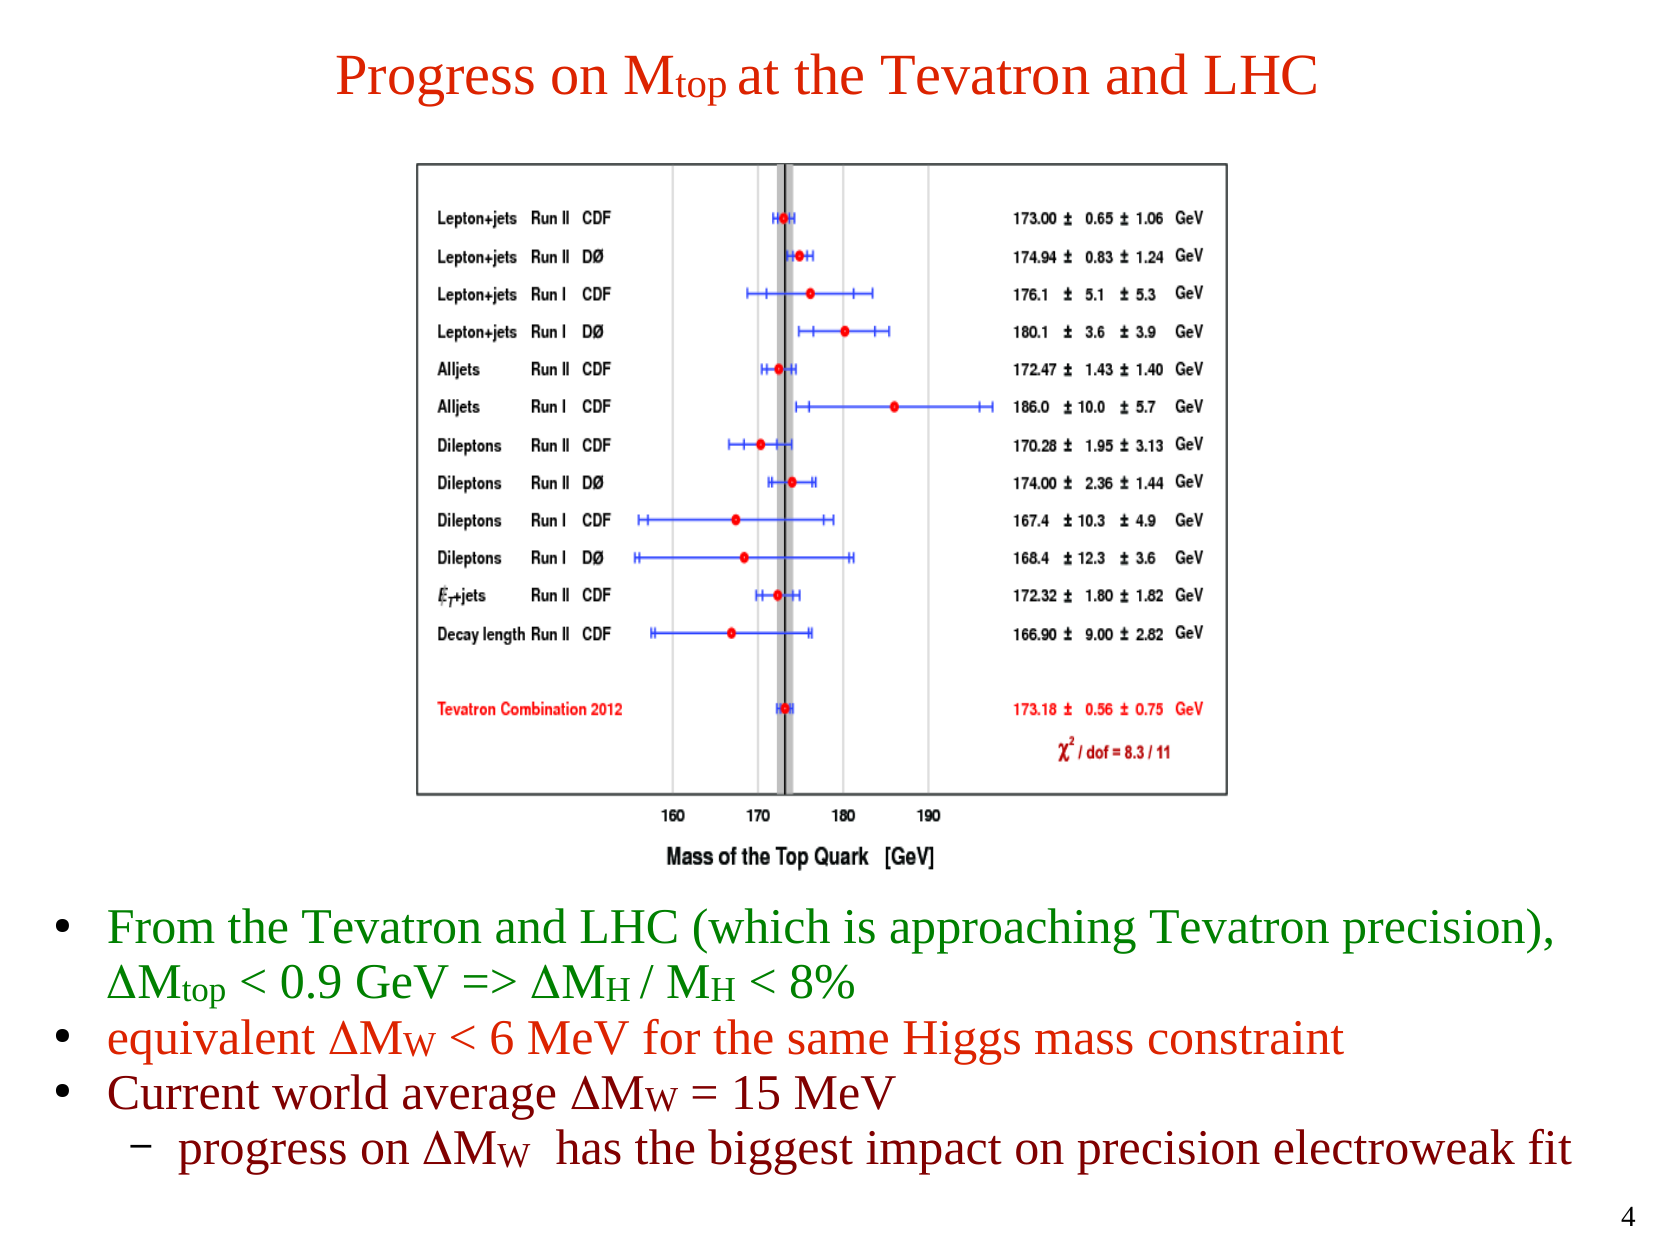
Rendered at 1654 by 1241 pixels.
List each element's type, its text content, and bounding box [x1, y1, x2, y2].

list From the Tevatron and LHC (which is approaching Tevatron precision), ΔMtop < 0.9 GeV => ΔMH / MH < 8% equivalent ΔMW < 6 MeV for the same Higgs mass constraint Current world average ΔMW = 15 MeV progress on ΔMW has the biggest impact on precision electroweak fit [36, 899, 1642, 1241]
title Progress on Mtop at the Tevatron and LHC [121, 8, 1534, 141]
picture [416, 163, 1228, 874]
